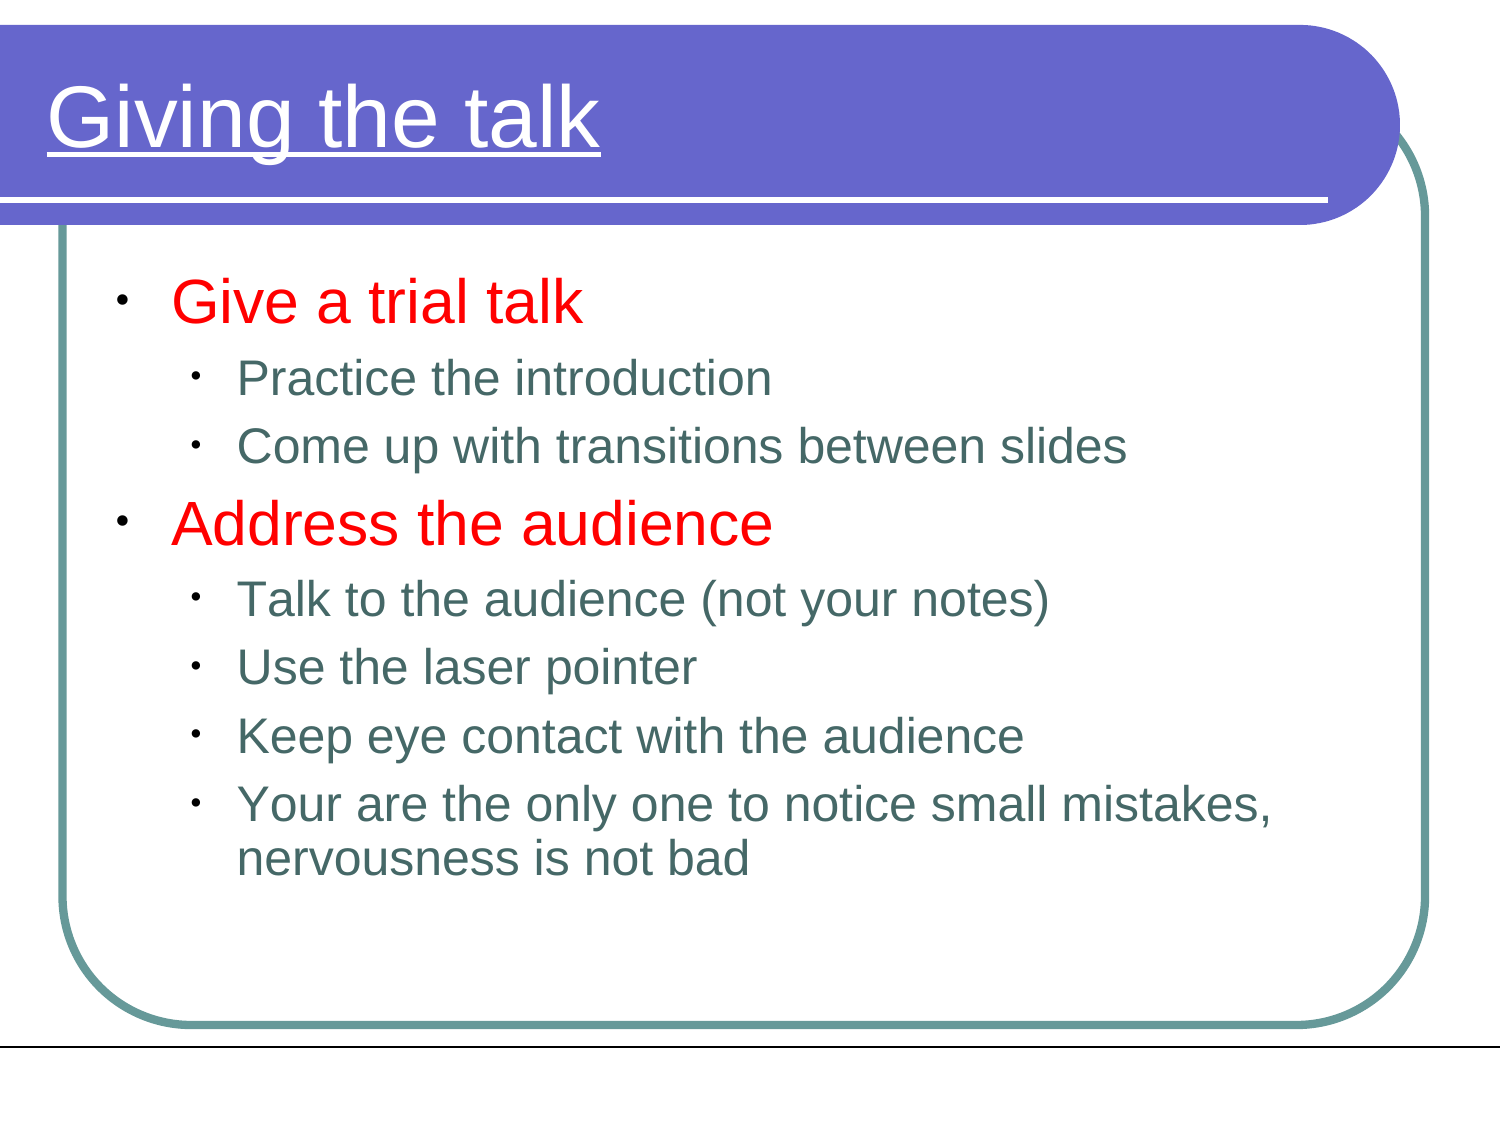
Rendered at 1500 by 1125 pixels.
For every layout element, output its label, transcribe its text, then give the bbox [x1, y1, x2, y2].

title Giving the talk [31, 37, 1347, 188]
list Give a trial talk Practice the introduction Come up with transitions between slides Address the audience Talk to the audience (not your notes) Use the laser pointer Keep eye contact with the audience Your are the only one to notice small mistakes, nervousness is not bad [99, 262, 1401, 988]
